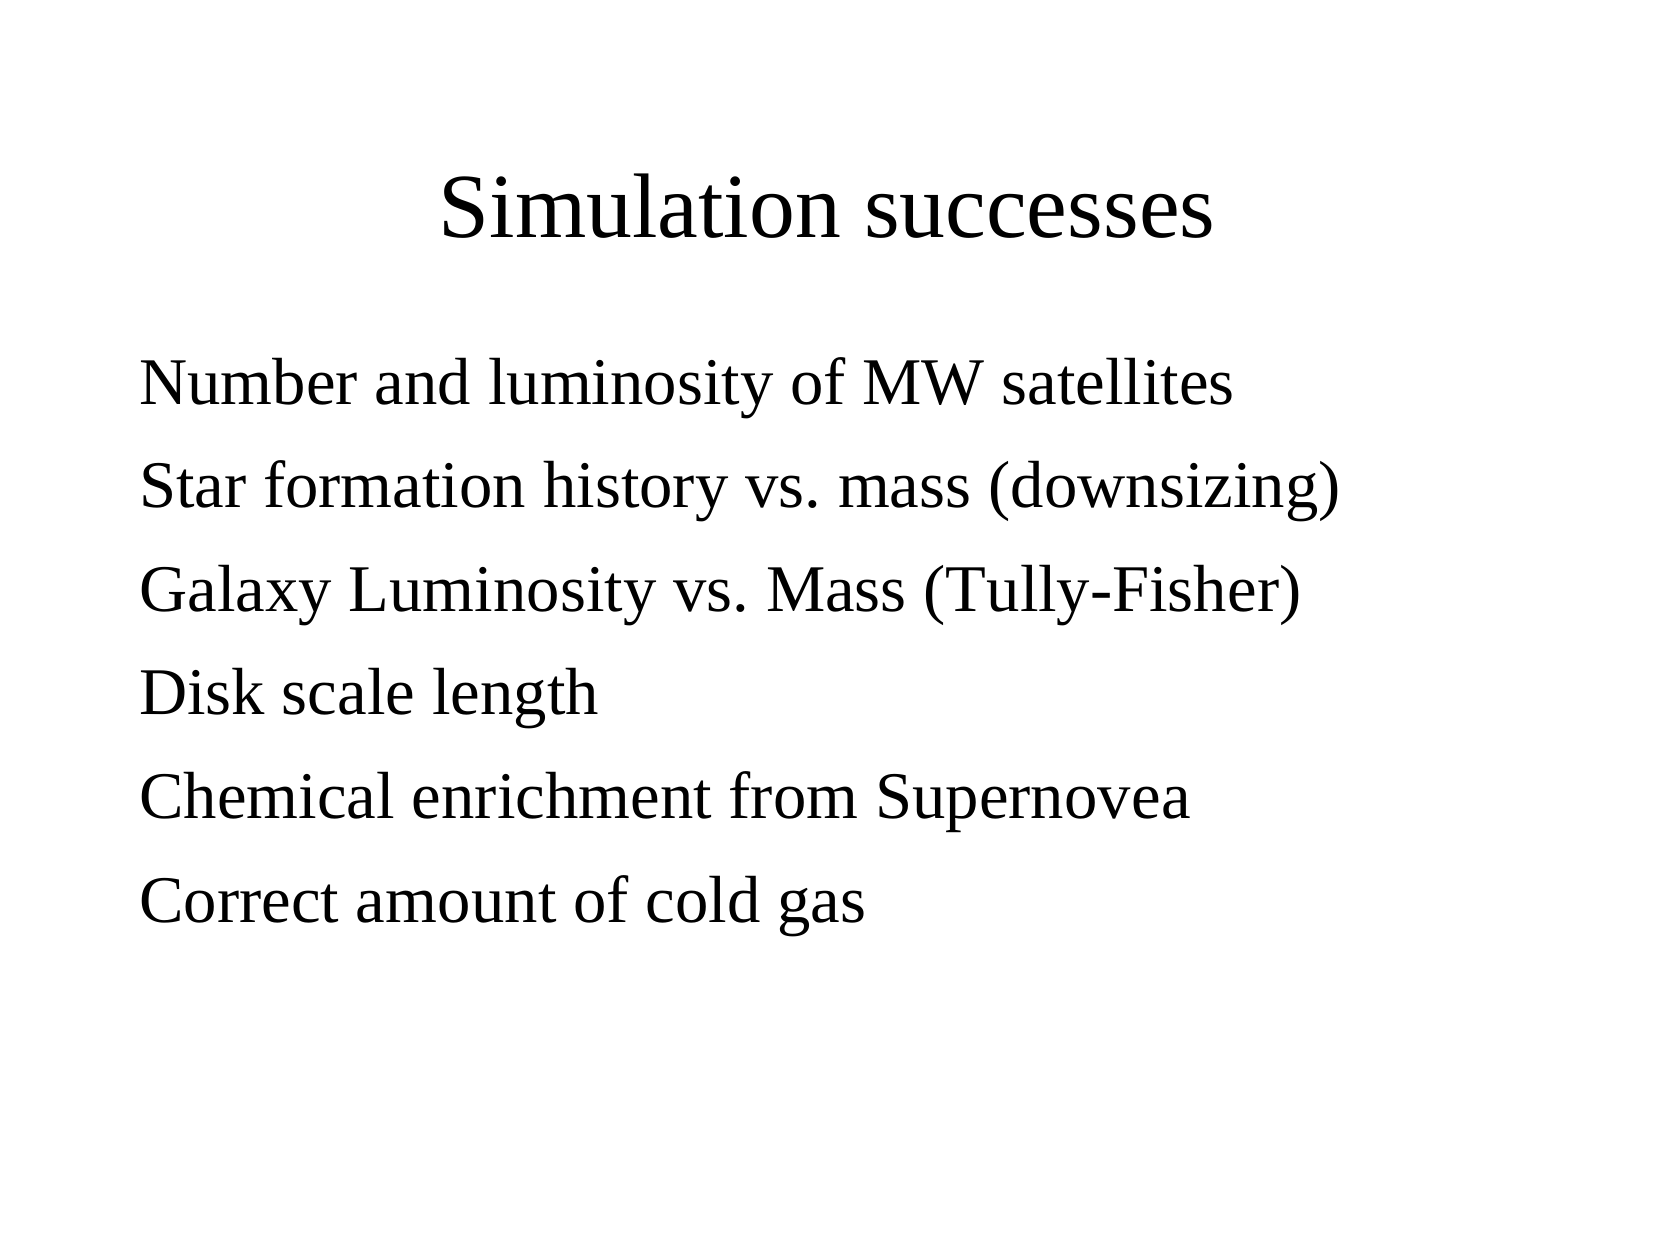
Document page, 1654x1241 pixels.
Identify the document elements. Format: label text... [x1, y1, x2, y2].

list Number and luminosity of MW satellites Star formation history vs. mass (downsizing) Galaxy Luminosity vs. Mass (Tully-Fisher) Disk scale length Chemical enrichment from Supernovea Correct amount of cold gas [121, 344, 1534, 1111]
title Simulation successes [121, 110, 1534, 303]
